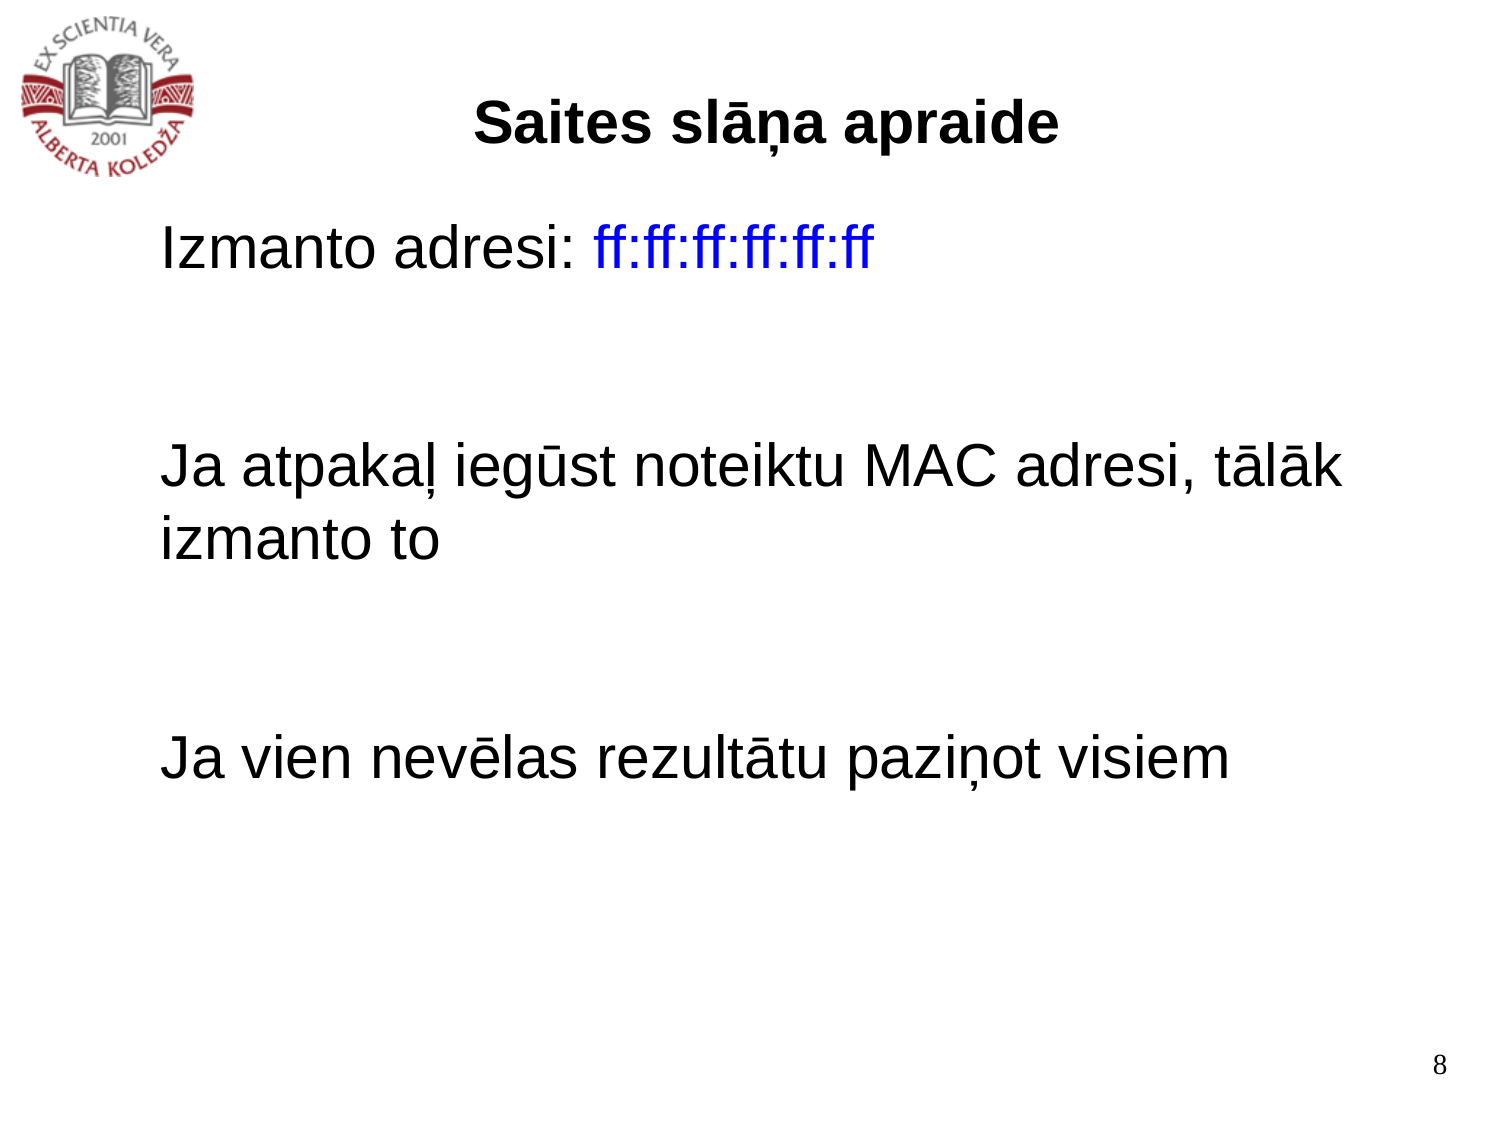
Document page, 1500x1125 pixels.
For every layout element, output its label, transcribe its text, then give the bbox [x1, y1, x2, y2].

list Izmanto adresi: ff:ff:ff:ff:ff:ff Ja atpakaļ iegūst noteiktu MAC adresi, tālāk izmanto to Ja vien nevēlas rezultātu paziņot visiem [74, 200, 1463, 1101]
picture [21, 16, 194, 177]
text_box <skaitlis> [1312, 1037, 1463, 1101]
title Saites slāņa apraide [50, 62, 1463, 175]
